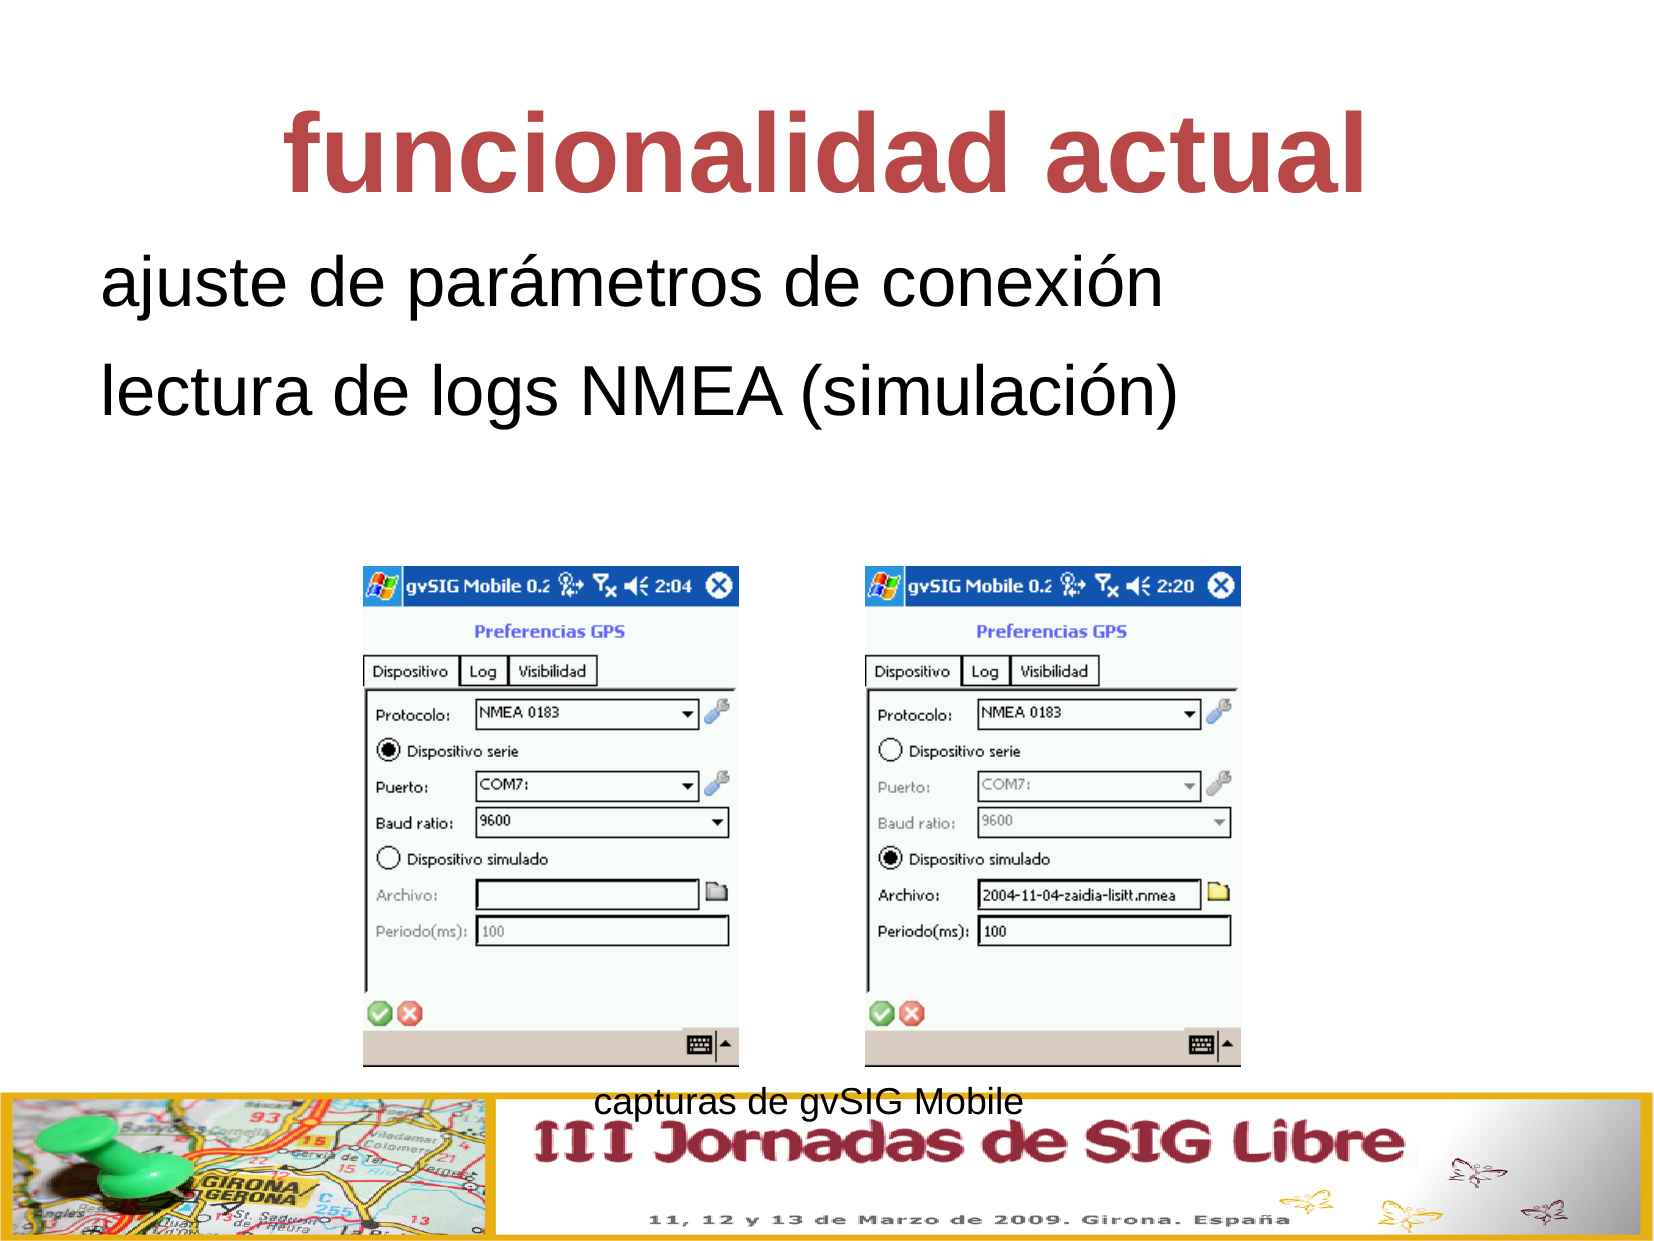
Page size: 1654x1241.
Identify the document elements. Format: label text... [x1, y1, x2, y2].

picture [0, 1092, 1654, 1241]
text_box capturas de gvSIG Mobile [578, 1073, 1040, 1135]
picture [363, 566, 739, 1067]
picture [865, 566, 1241, 1067]
title funcionalidad actual [82, 49, 1571, 242]
list ajuste de parámetros de conexión lectura de logs NMEA (simulación) [82, 242, 1571, 1062]
